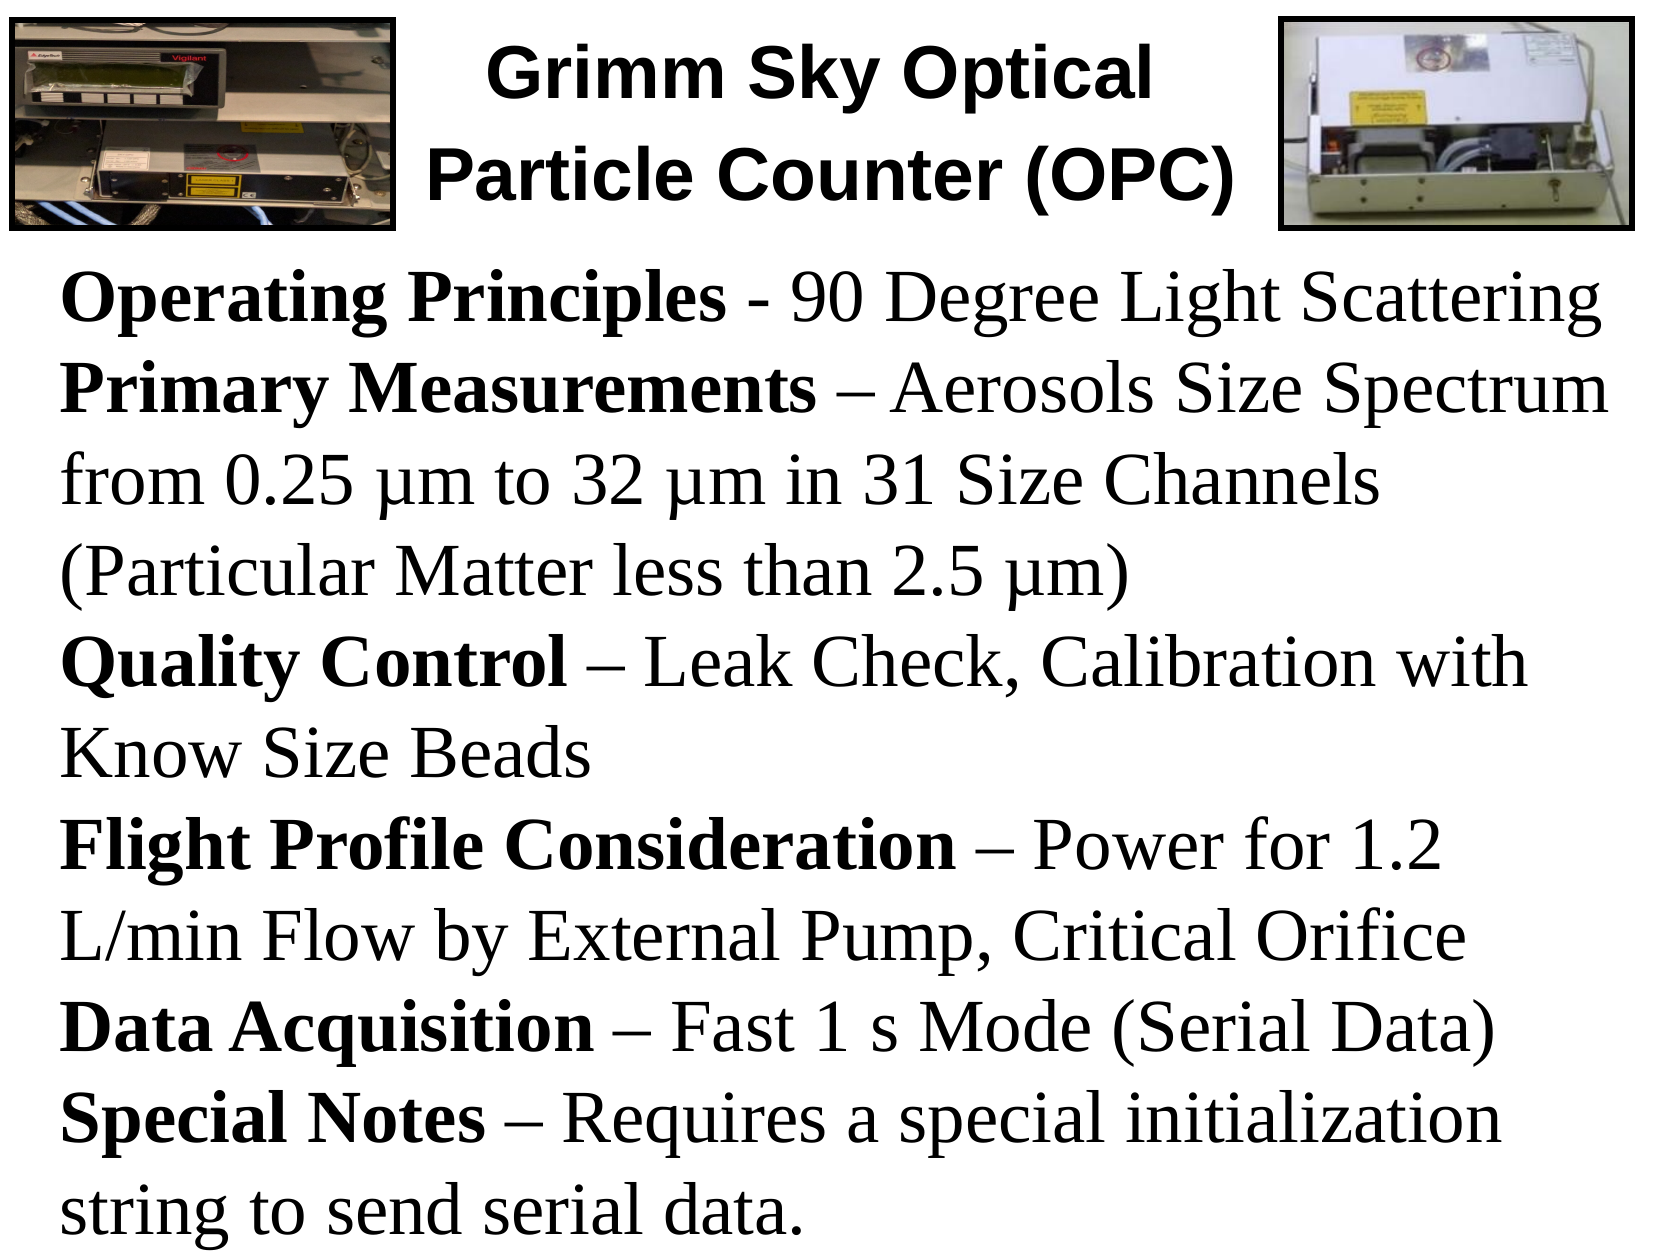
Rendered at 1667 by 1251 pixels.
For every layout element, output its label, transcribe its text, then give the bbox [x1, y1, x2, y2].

picture [1283, 21, 1629, 226]
picture [15, 23, 391, 226]
title Operating Principles - 90 Degree Light Scattering Primary Measurements – Aerosols Size Spectrum from 0.25 µm to 32 µm in 31 Size Channels (Particular Matter less than 2.5 µm) Quality Control – Leak Check, Calibration with Know Size Beads Flight Profile Consideration – Power for 1.2 L/min Flow by External Pump, Critical Orifice Data Acquisition – Fast 1 s Mode (Serial Data) Special Notes – Requires a special initialization string to send serial data. [24, 250, 1642, 1247]
title Grimm Sky Optical Particle Counter (OPC) [396, 30, 1273, 216]
